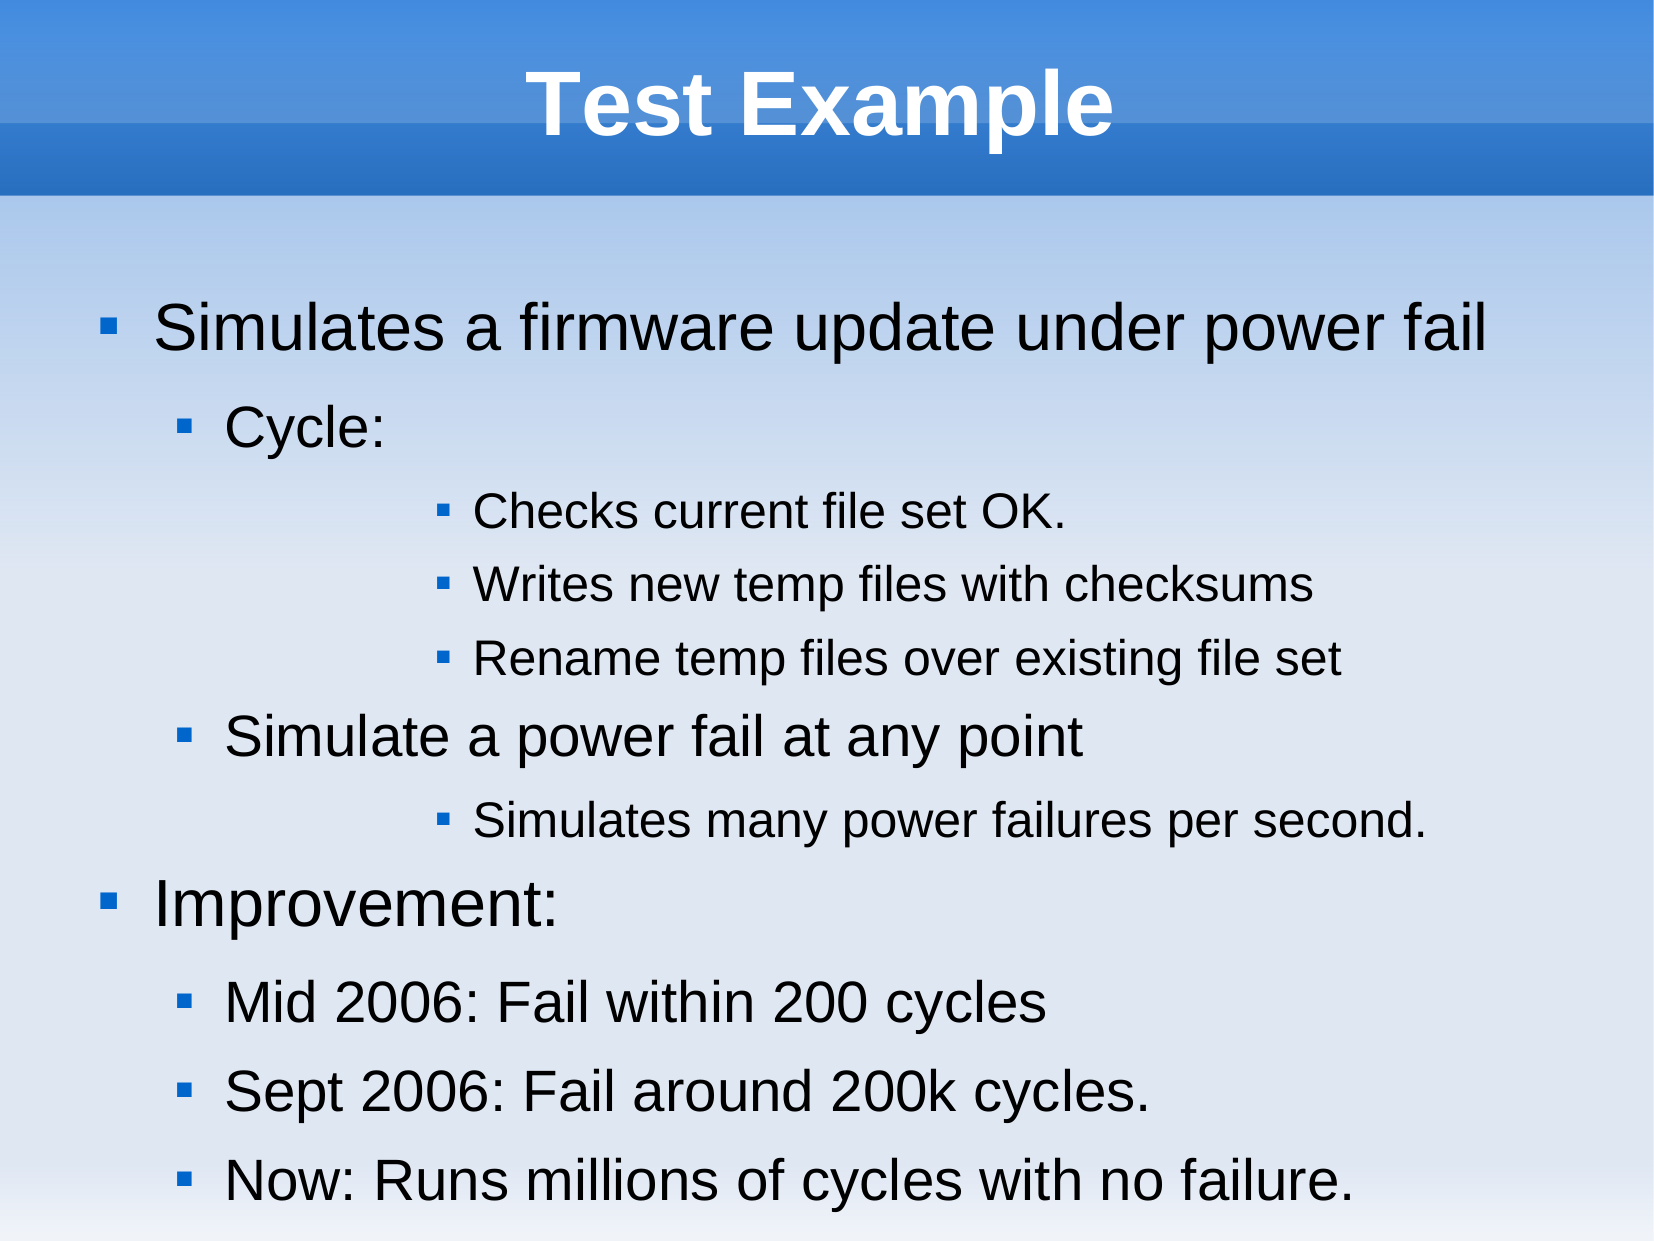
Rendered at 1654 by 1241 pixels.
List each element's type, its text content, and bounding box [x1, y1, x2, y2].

picture [0, 0, 1654, 1241]
title Test Example [76, 0, 1565, 208]
list Simulates a firmware update under power fail Cycle: Checks current file set OK. Writes new temp files with checksums Rename temp files over existing file set Simulate a power fail at any point Simulates many power failures per second. Improvement: Mid 2006: Fail within 200 cycles Sept 2006: Fail around 200k cycles. Now: Runs millions of cycles with no failure. [82, 290, 1571, 1213]
